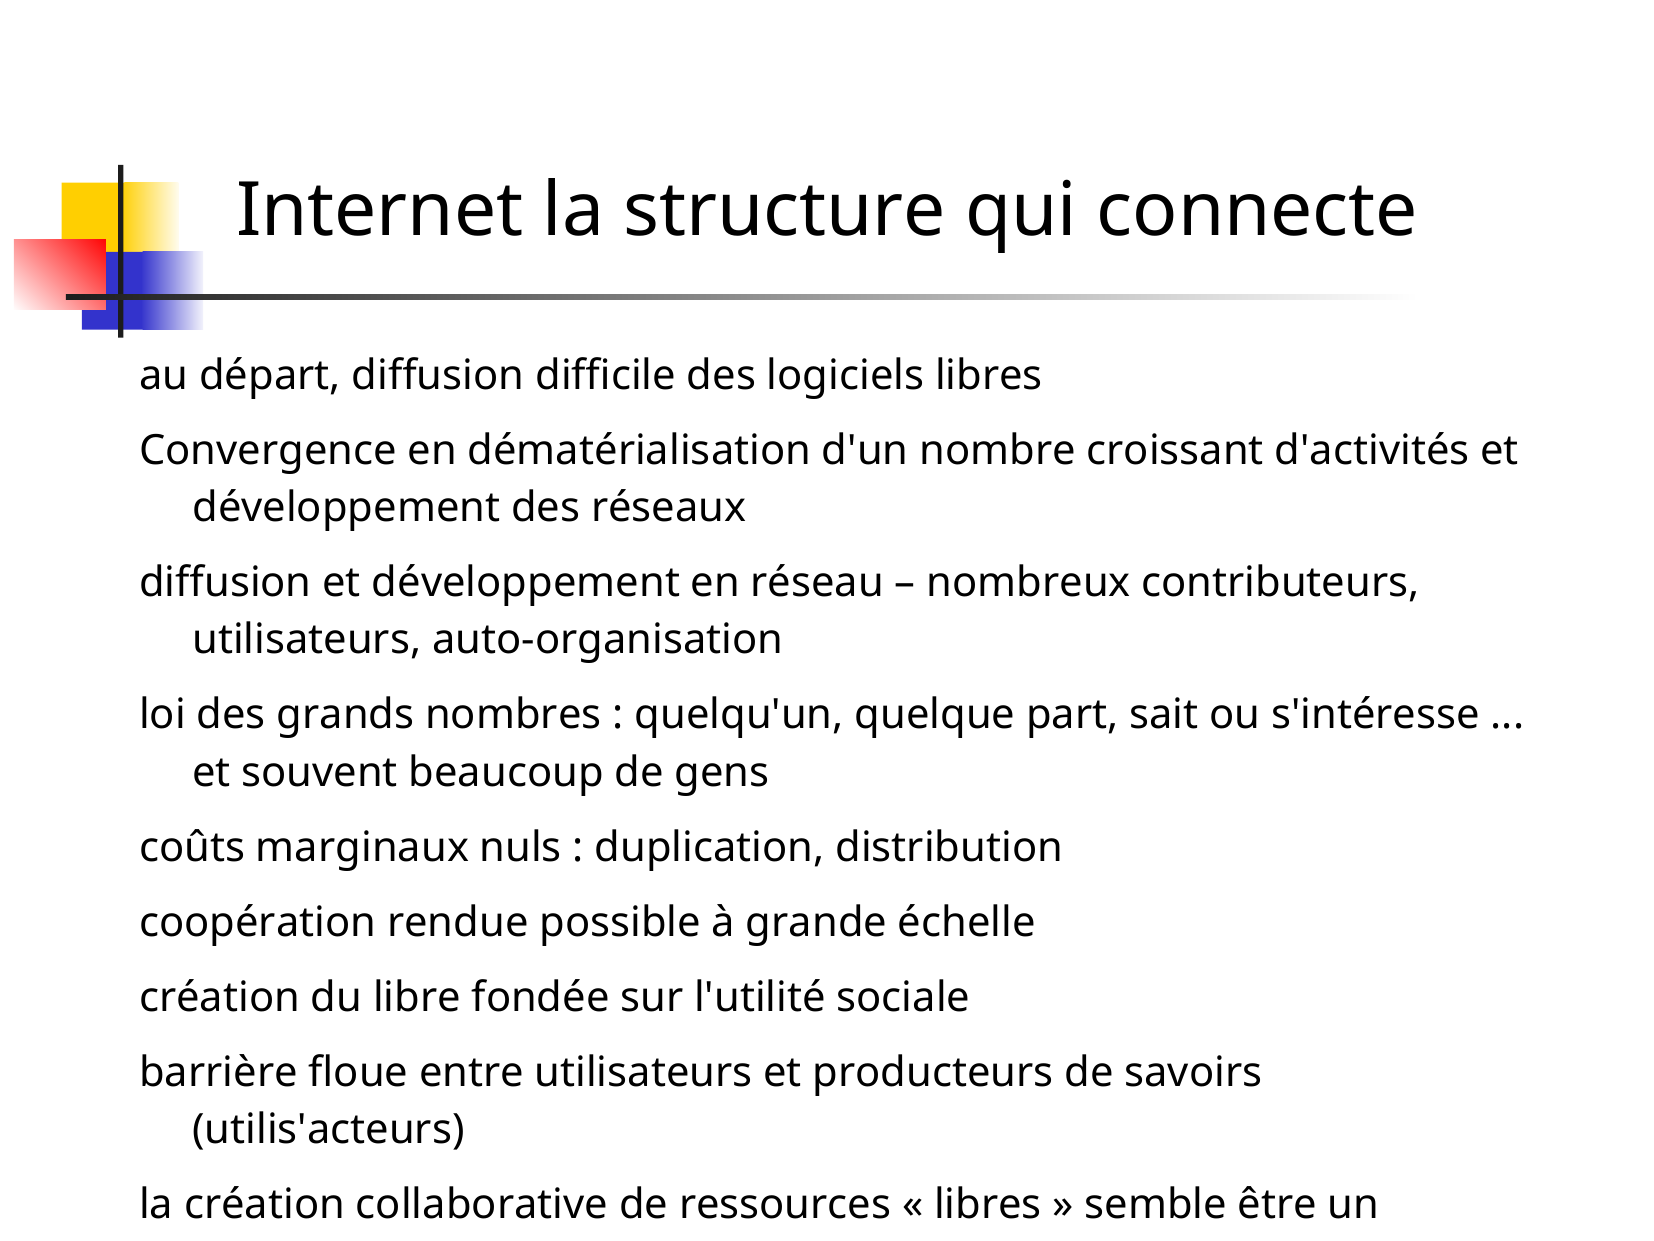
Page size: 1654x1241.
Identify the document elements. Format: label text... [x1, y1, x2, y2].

title Internet la structure qui connecte [121, 102, 1534, 311]
list au départ, diffusion difficile des logiciels libres Convergence en dématérialisation d'un nombre croissant d'activités et développement des réseaux diffusion et développement en réseau – nombreux contributeurs, utilisateurs, auto-organisation loi des grands nombres : quelqu'un, quelque part, sait ou s'intéresse ... et souvent beaucoup de gens coûts marginaux nuls : duplication, distribution coopération rendue possible à grande échelle création du libre fondée sur l'utilité sociale barrière floue entre utilisateurs et producteurs de savoirs (utilis'acteurs) la création collaborative de ressources « libres » semble être un phénomère naturel sur Internet [121, 344, 1534, 1201]
